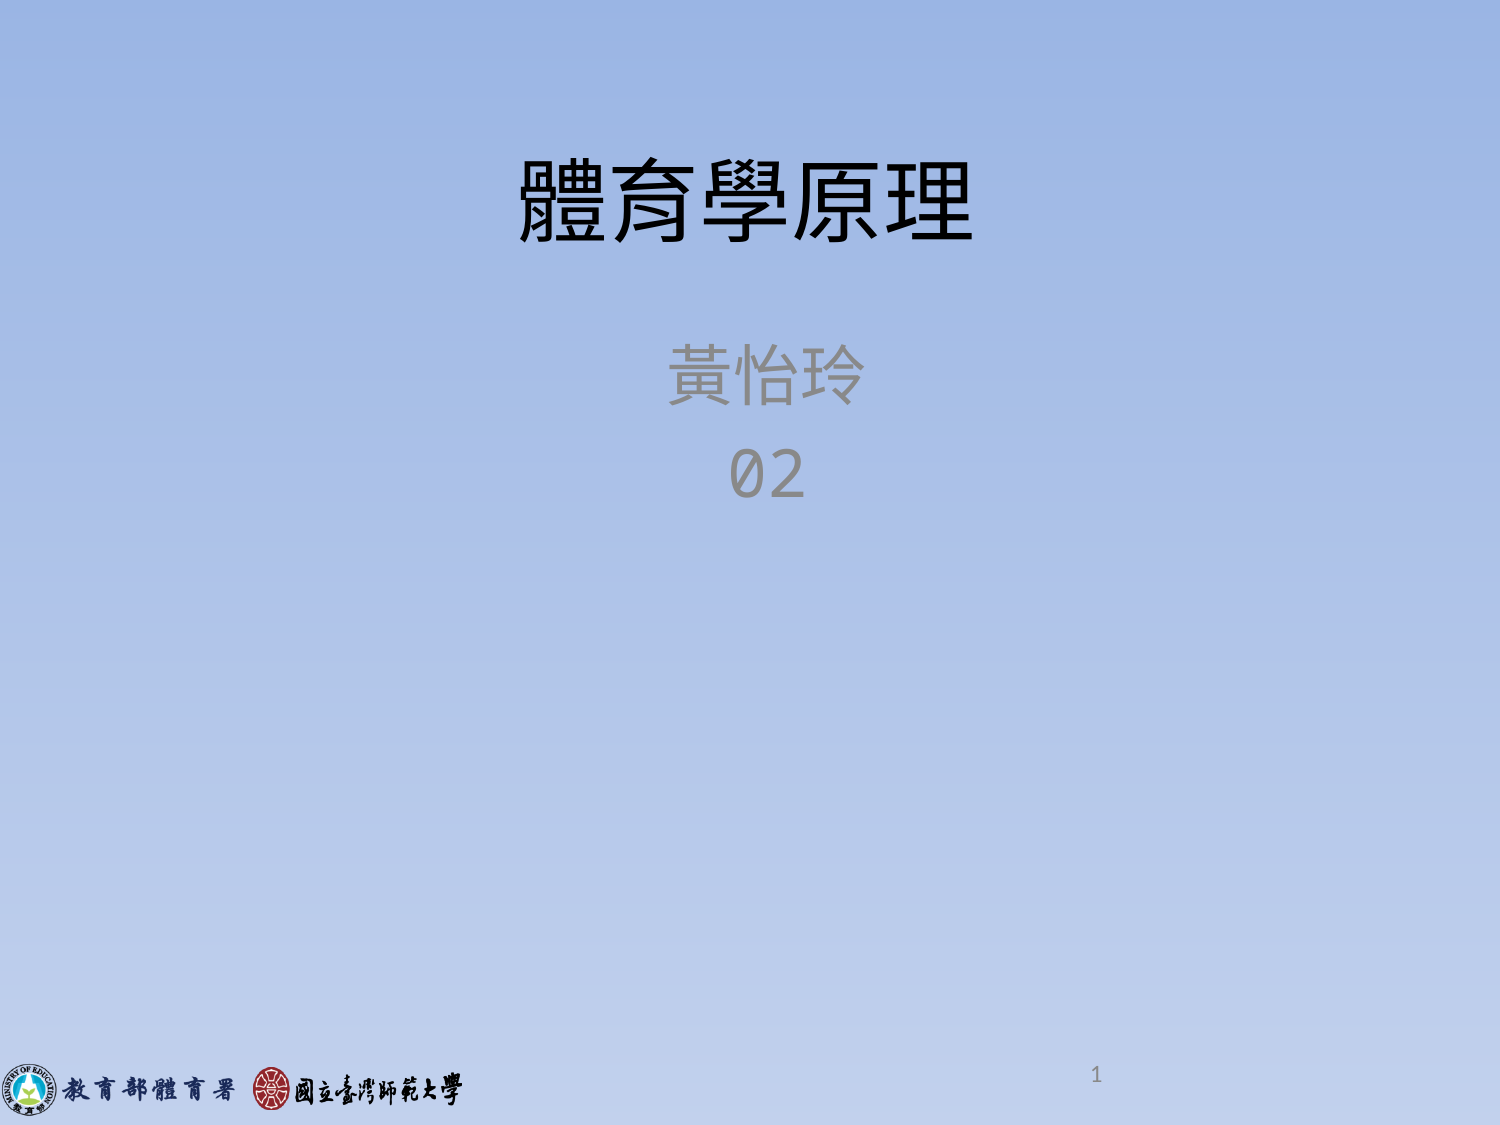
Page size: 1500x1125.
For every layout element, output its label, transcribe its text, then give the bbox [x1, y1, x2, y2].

picture [253, 1067, 462, 1110]
picture [0, 1051, 243, 1125]
subtitle 黃怡玲 02 [242, 326, 1293, 433]
title 體育學原理 [95, 78, 1397, 320]
text_box [1074, 1042, 1426, 1103]
